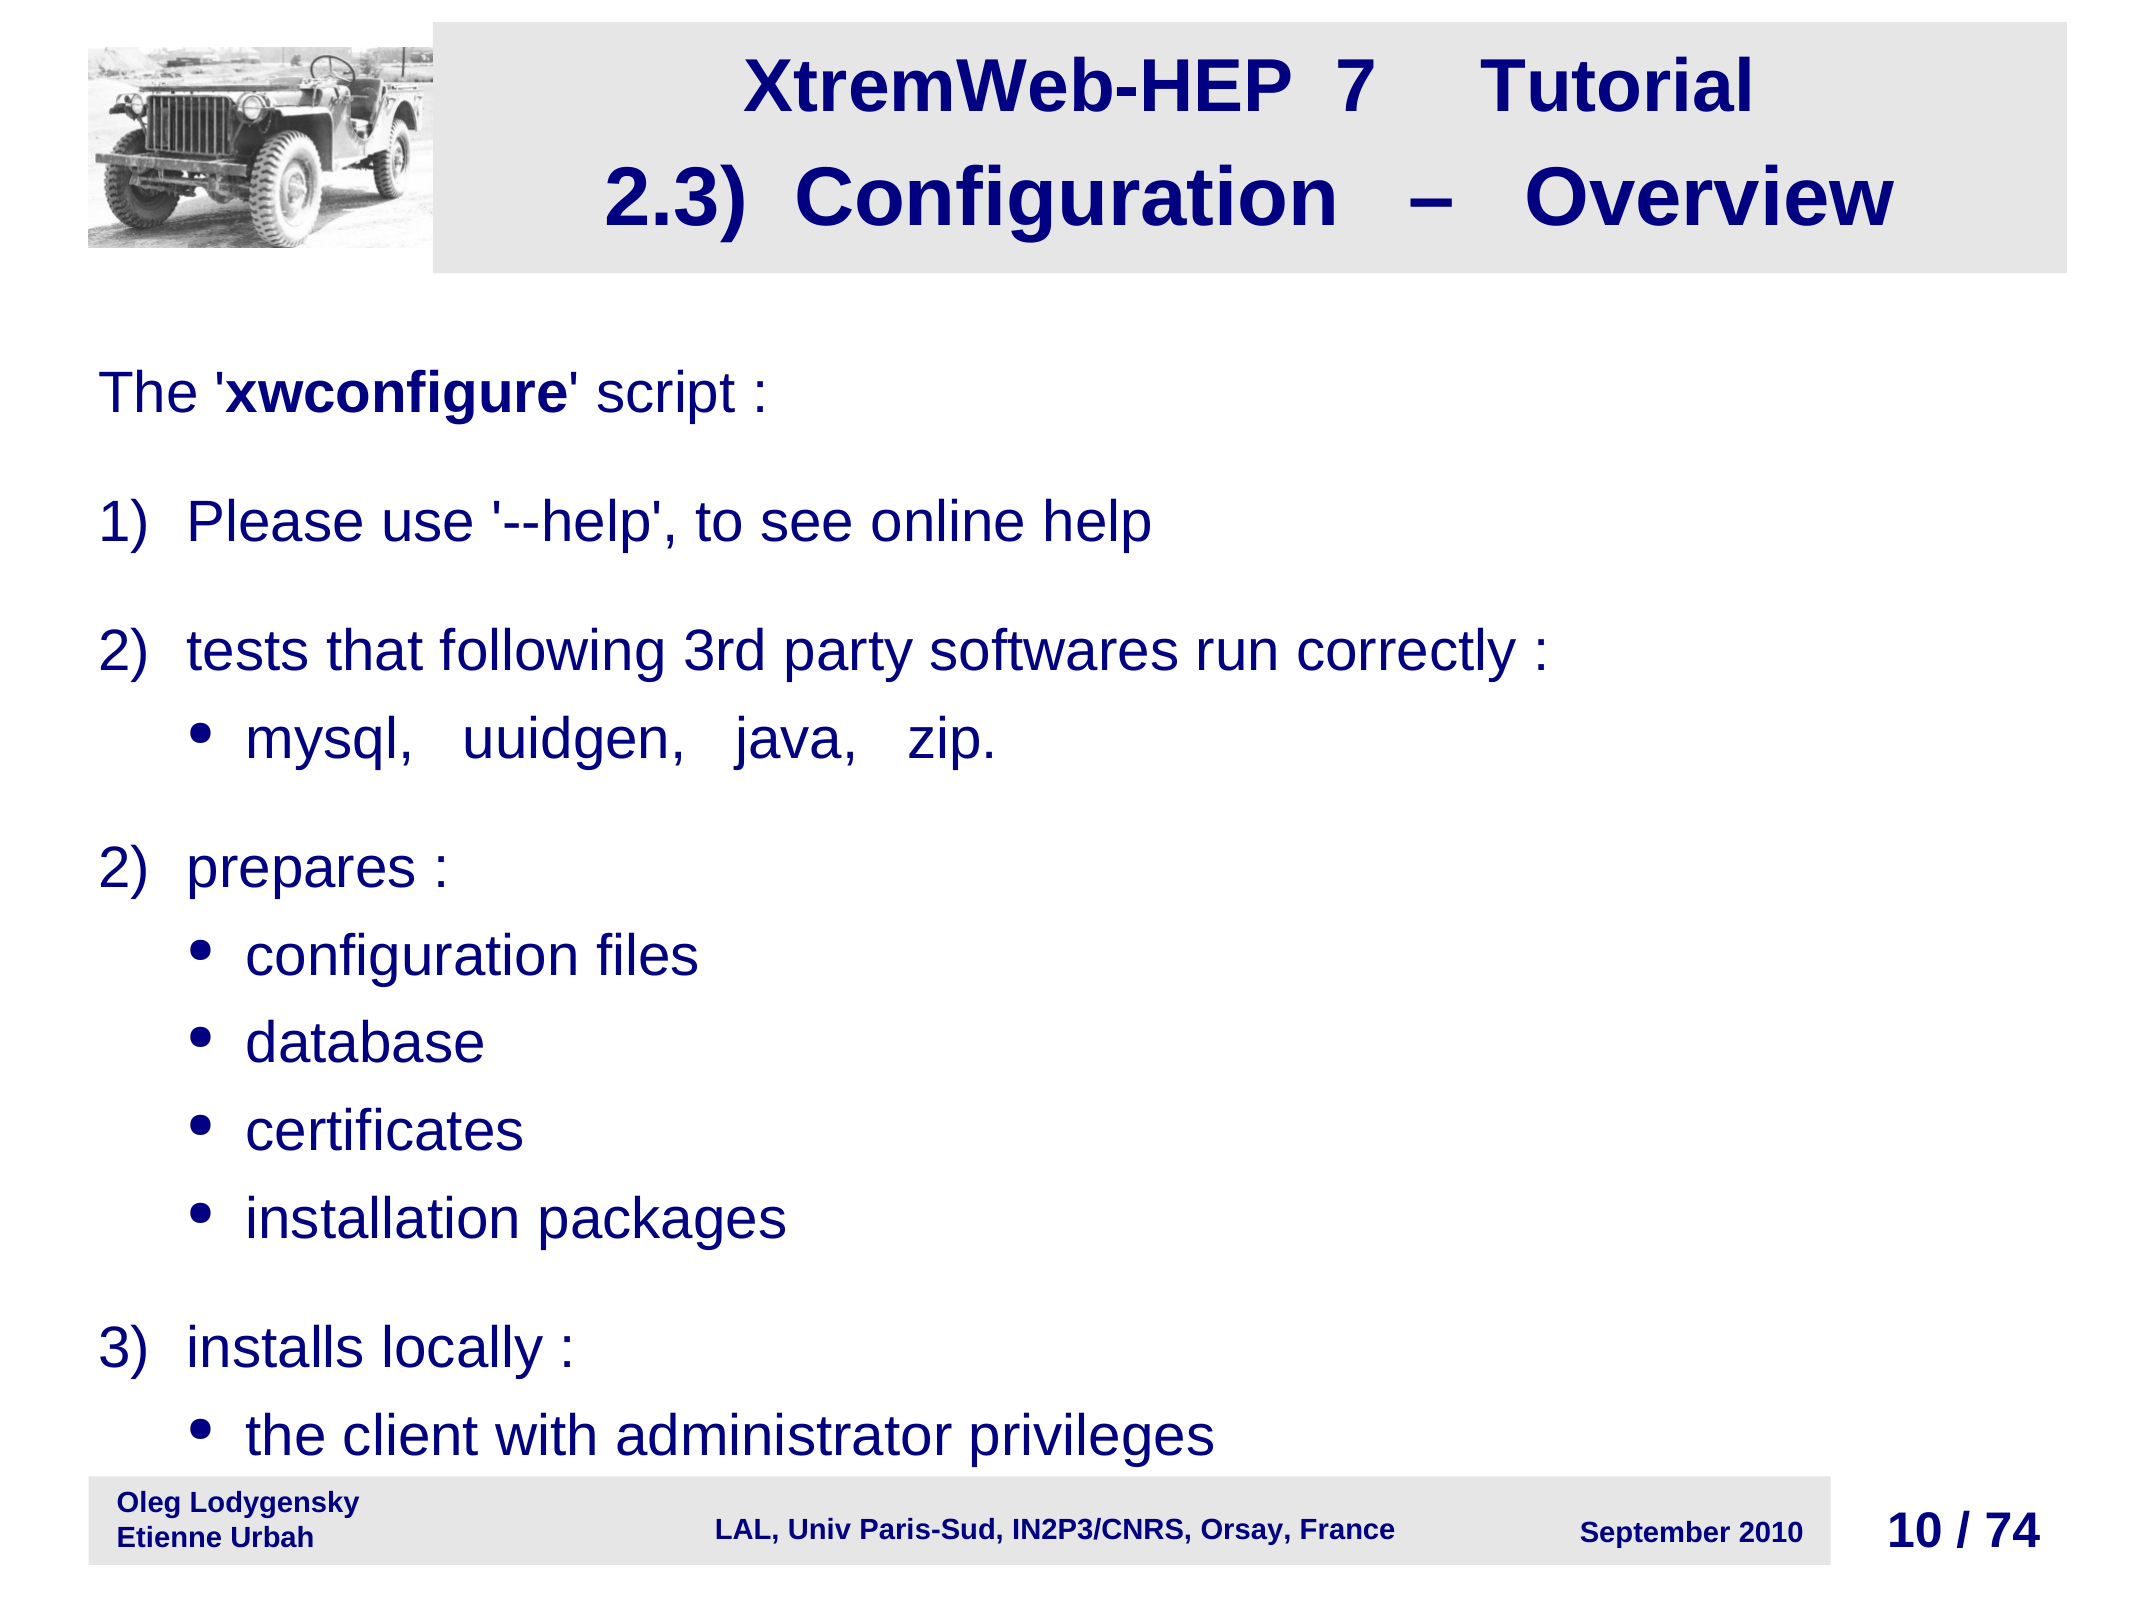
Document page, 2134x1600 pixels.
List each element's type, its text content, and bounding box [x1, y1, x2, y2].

title 2.3) Configuration – Overview [442, 118, 2067, 266]
text_box The 'xwconfigure' script : Please use '--help', to see online help tests that following 3rd party softwares run correctly : mysql, uuidgen, java, zip. prepares : configuration files database certificates installation packages installs locally : the client with administrator privileges [88, 354, 2067, 1419]
picture [88, 47, 433, 248]
